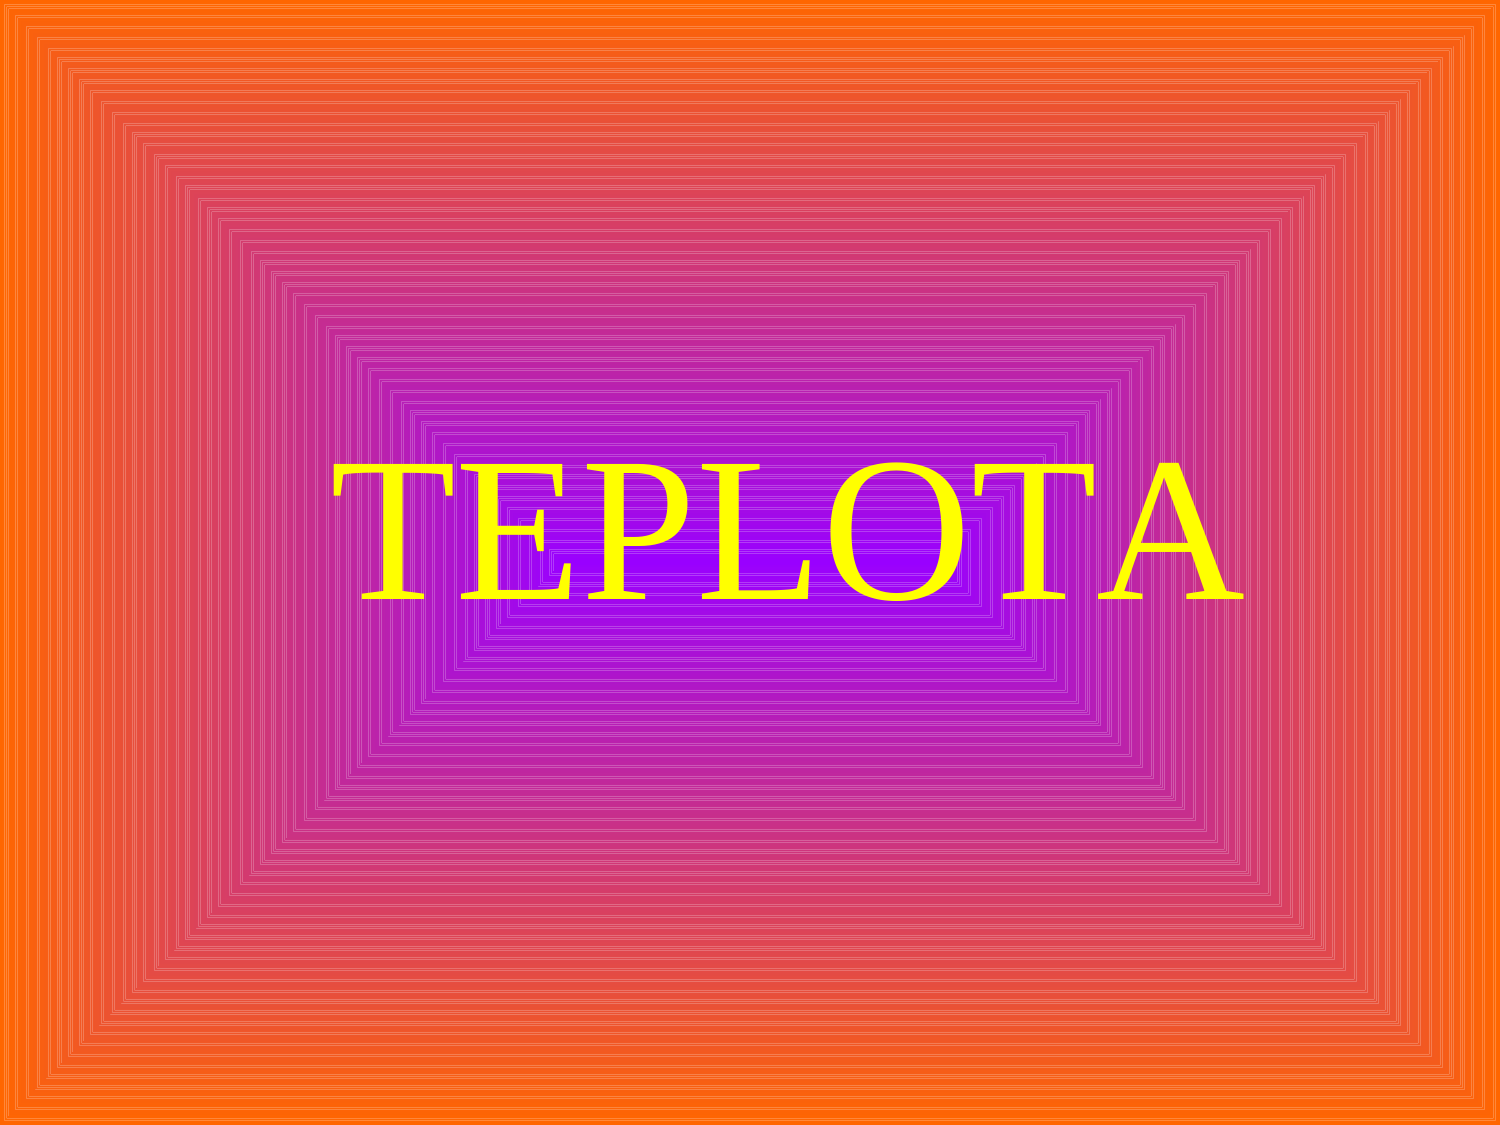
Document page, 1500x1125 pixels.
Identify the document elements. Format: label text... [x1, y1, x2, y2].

text_box TEPLOTA [76, 385, 1500, 649]
